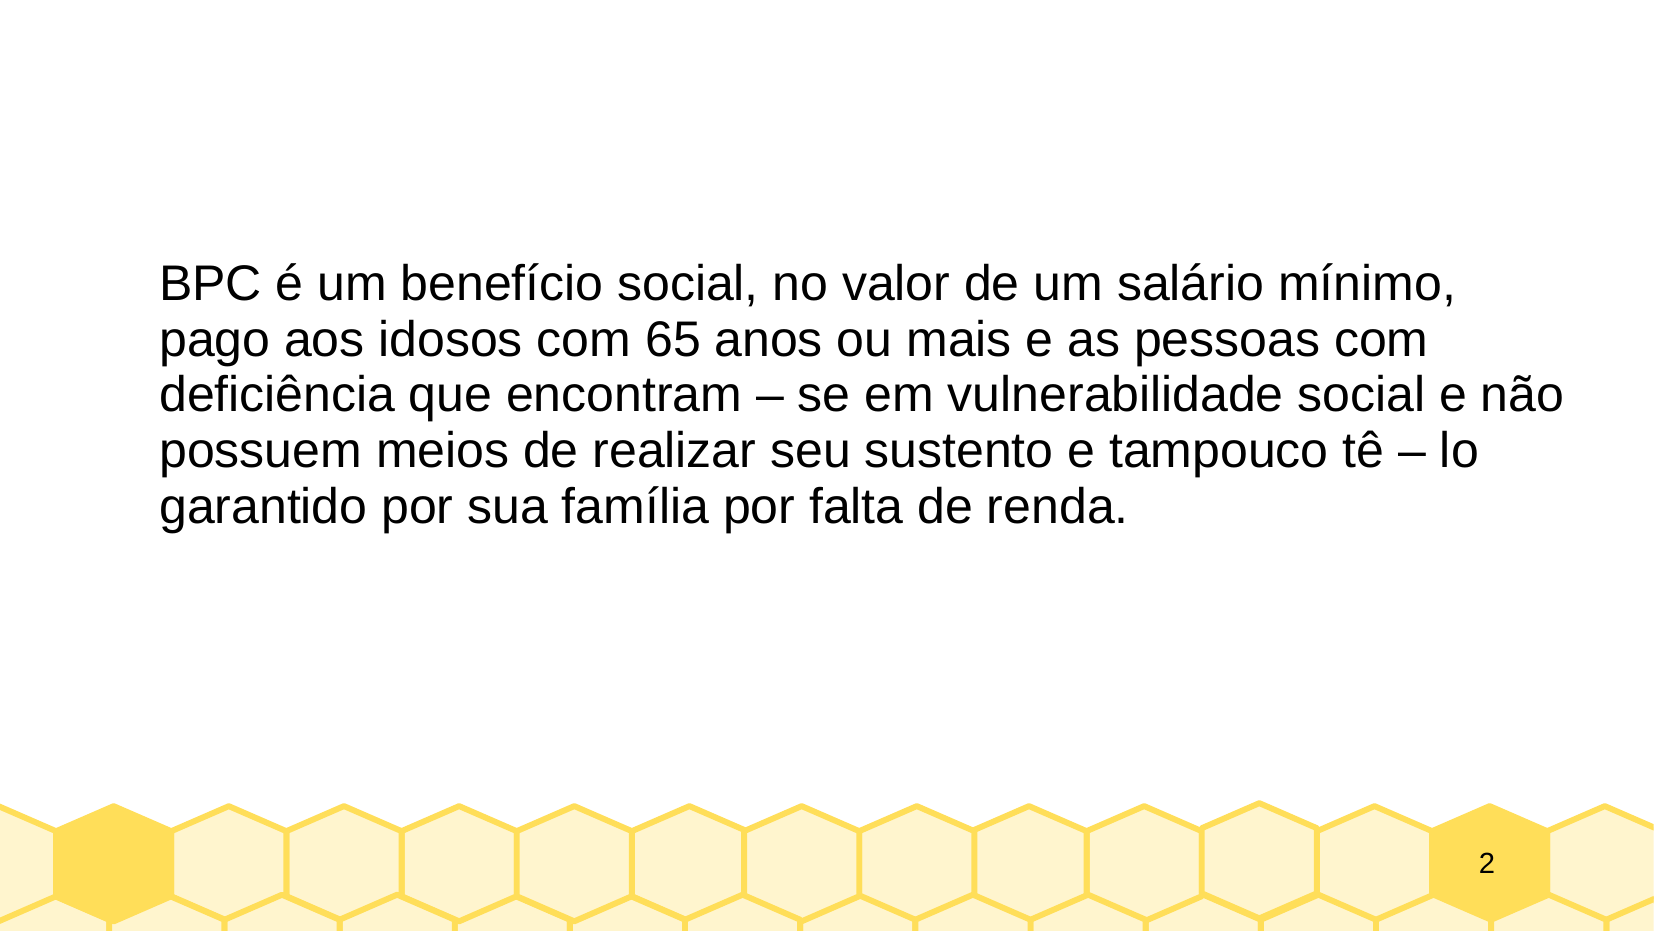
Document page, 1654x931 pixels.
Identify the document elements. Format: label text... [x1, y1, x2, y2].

list BPC é um benefício social, no valor de um salário mínimo, pago aos idosos com 65 anos ou mais e as pessoas com deficiência que encontram – se em vulnerabilidade social e não possuem meios de realizar seu sustento e tampouco tê – lo garantido por sua família por falta de renda. [88, 177, 1565, 709]
